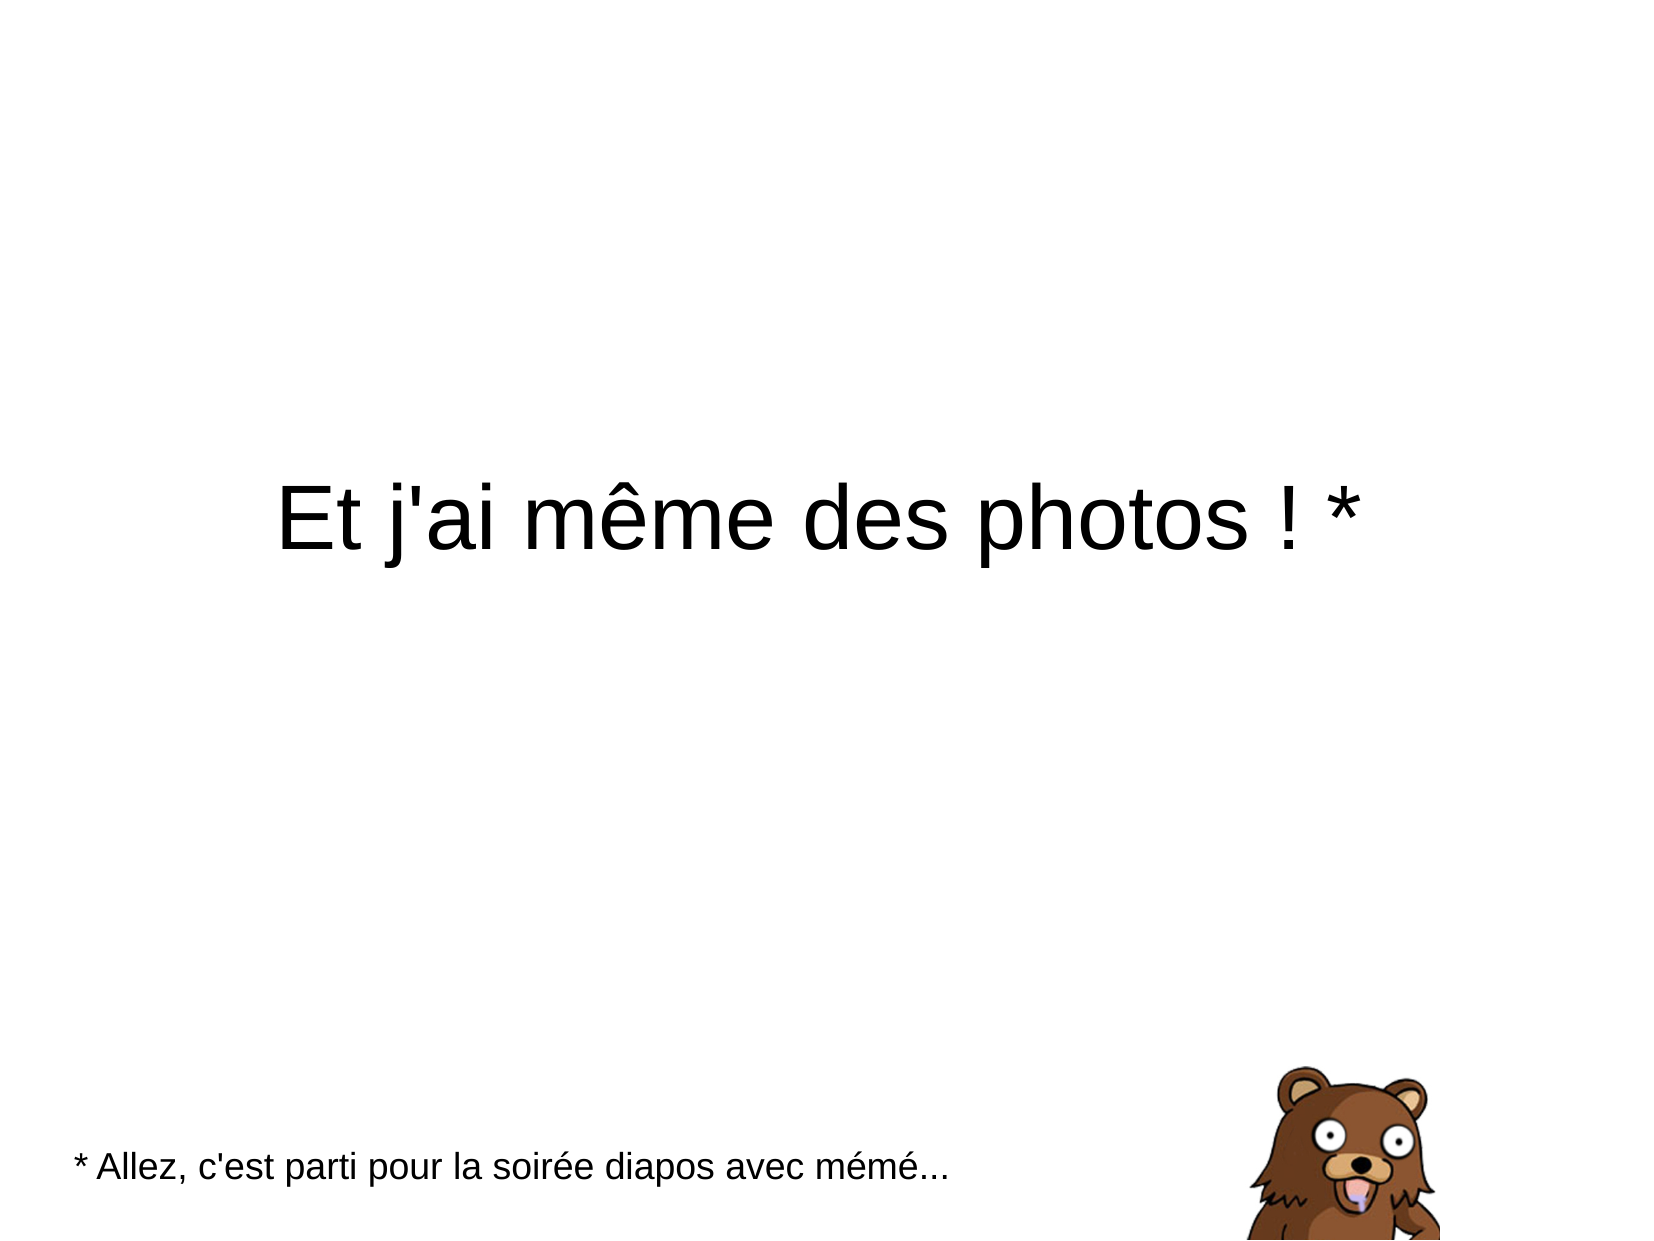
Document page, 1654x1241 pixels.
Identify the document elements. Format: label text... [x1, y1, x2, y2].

text_box * Allez, c'est parti pour la soirée diapos avec mémé... [58, 1138, 966, 1196]
picture [1239, 1038, 1440, 1240]
title Et j'ai même des photos ! * [75, 413, 1564, 621]
